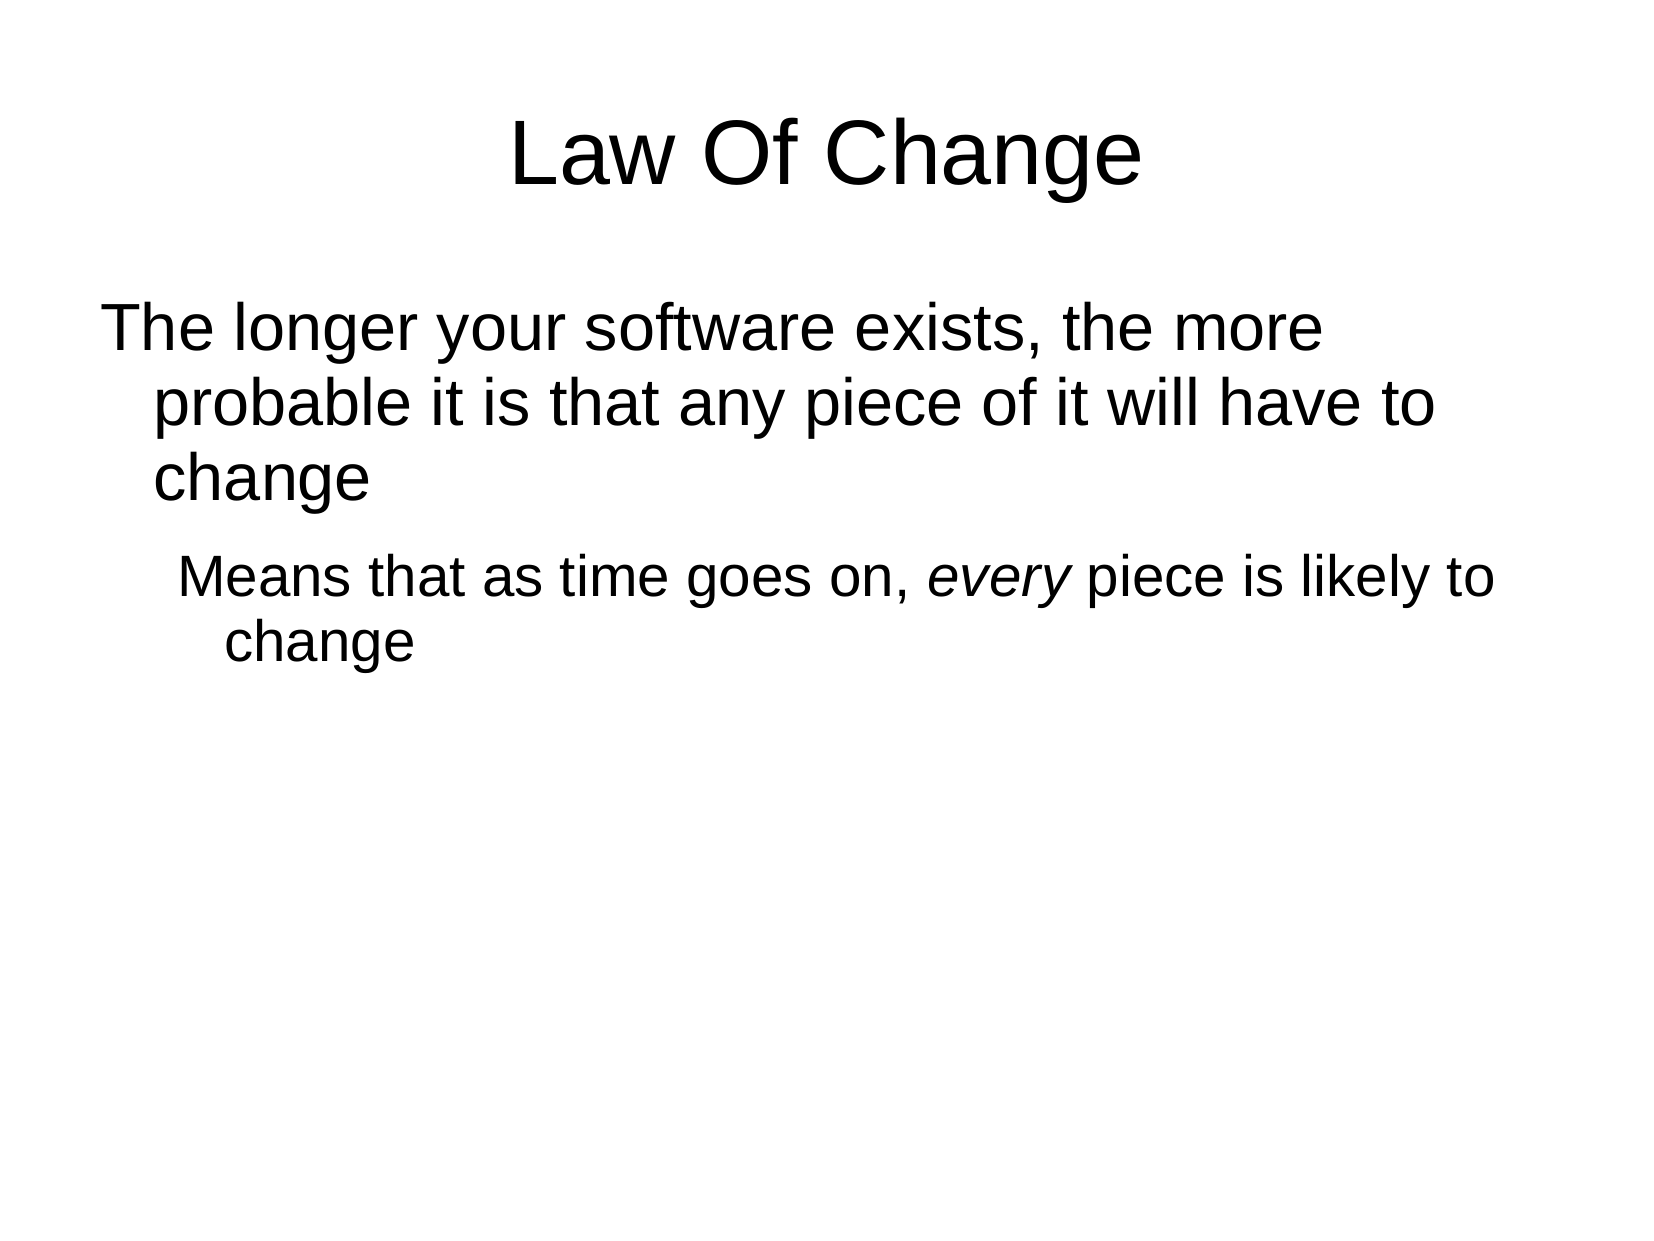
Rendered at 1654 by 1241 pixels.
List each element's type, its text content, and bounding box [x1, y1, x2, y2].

title Law Of Change [82, 49, 1571, 257]
list The longer your software exists, the more probable it is that any piece of it will have to change Means that as time goes on, every piece is likely to change [82, 290, 1571, 1094]
